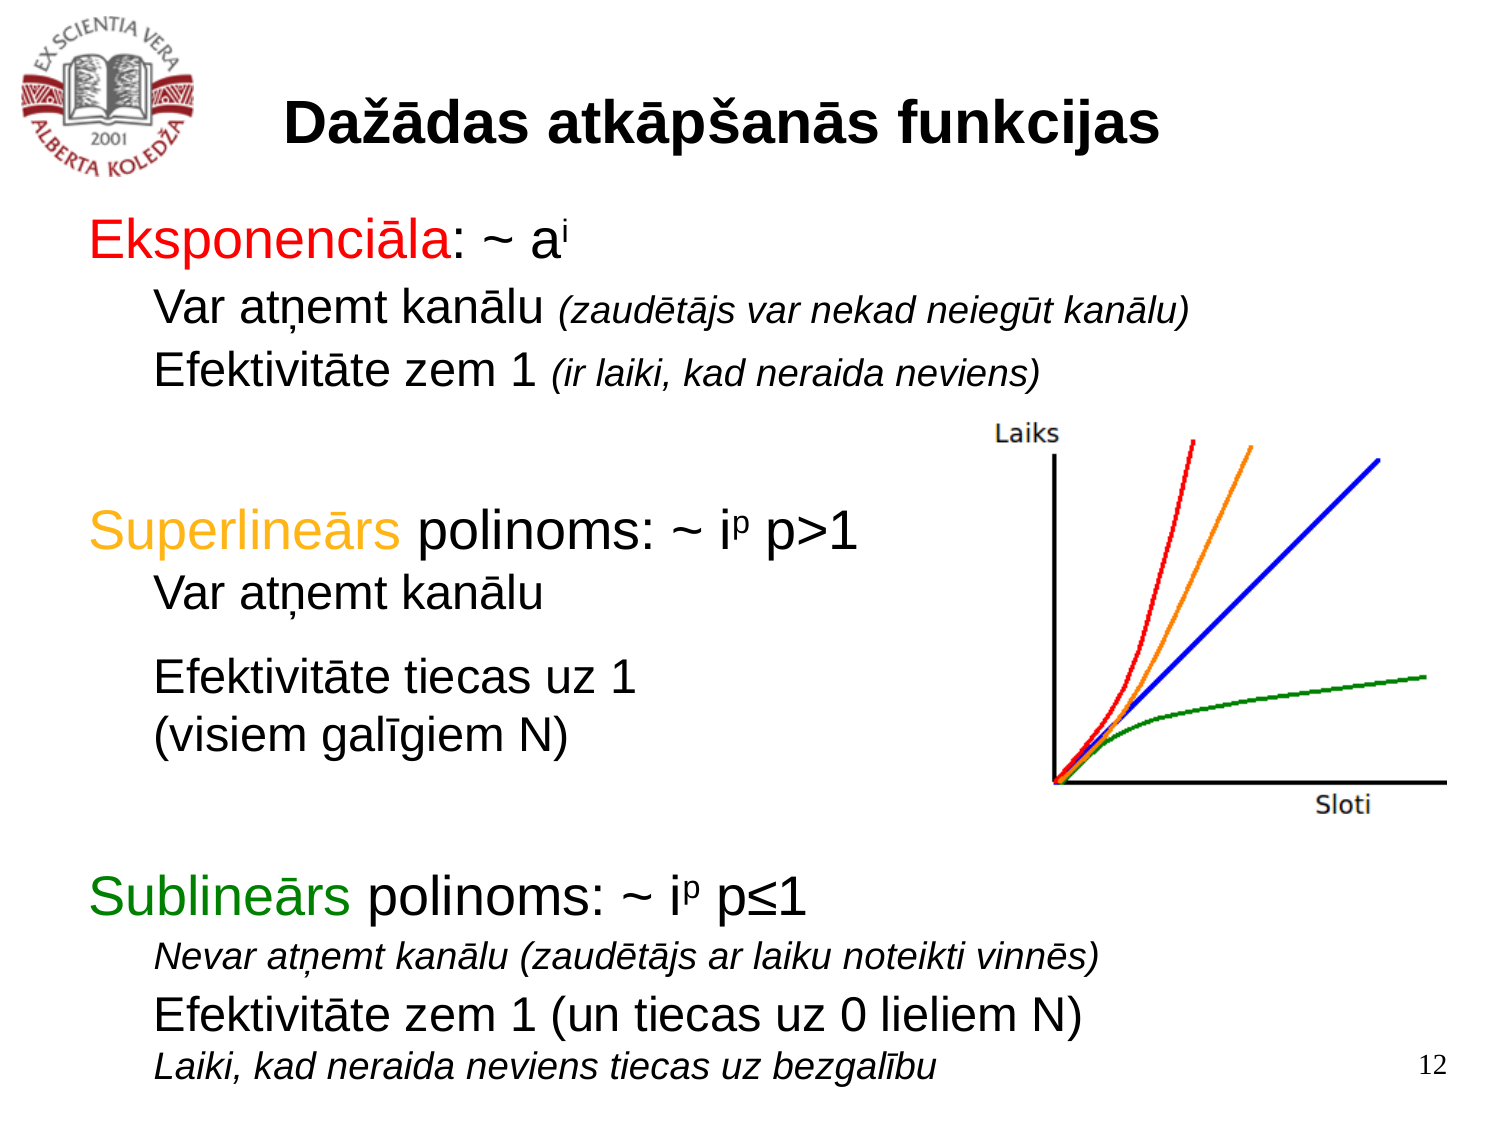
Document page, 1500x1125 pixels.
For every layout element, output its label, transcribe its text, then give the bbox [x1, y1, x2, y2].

picture [983, 405, 1447, 827]
picture [21, 16, 194, 177]
title Dažādas atkāpšanās funkcijas [50, 62, 1374, 175]
text_box <skaitlis> [1312, 1037, 1463, 1101]
list Eksponenciāla: ~ ai Var atņemt kanālu (zaudētājs var nekad neiegūt kanālu) Efektivitāte zem 1 (ir laiki, kad neraida neviens) Superlineārs polinoms: ~ ip p>1 Var atņemt kanālu Efektivitāte tiecas uz 1 (visiem galīgiem N) Sublineārs polinoms: ~ ip p≤1 Nevar atņemt kanālu (zaudētājs ar laiku noteikti vinnēs) Efektivitāte zem 1 (un tiecas uz 0 lieliem N) Laiki, kad neraida neviens tiecas uz bezgalību [8, 195, 1396, 1096]
